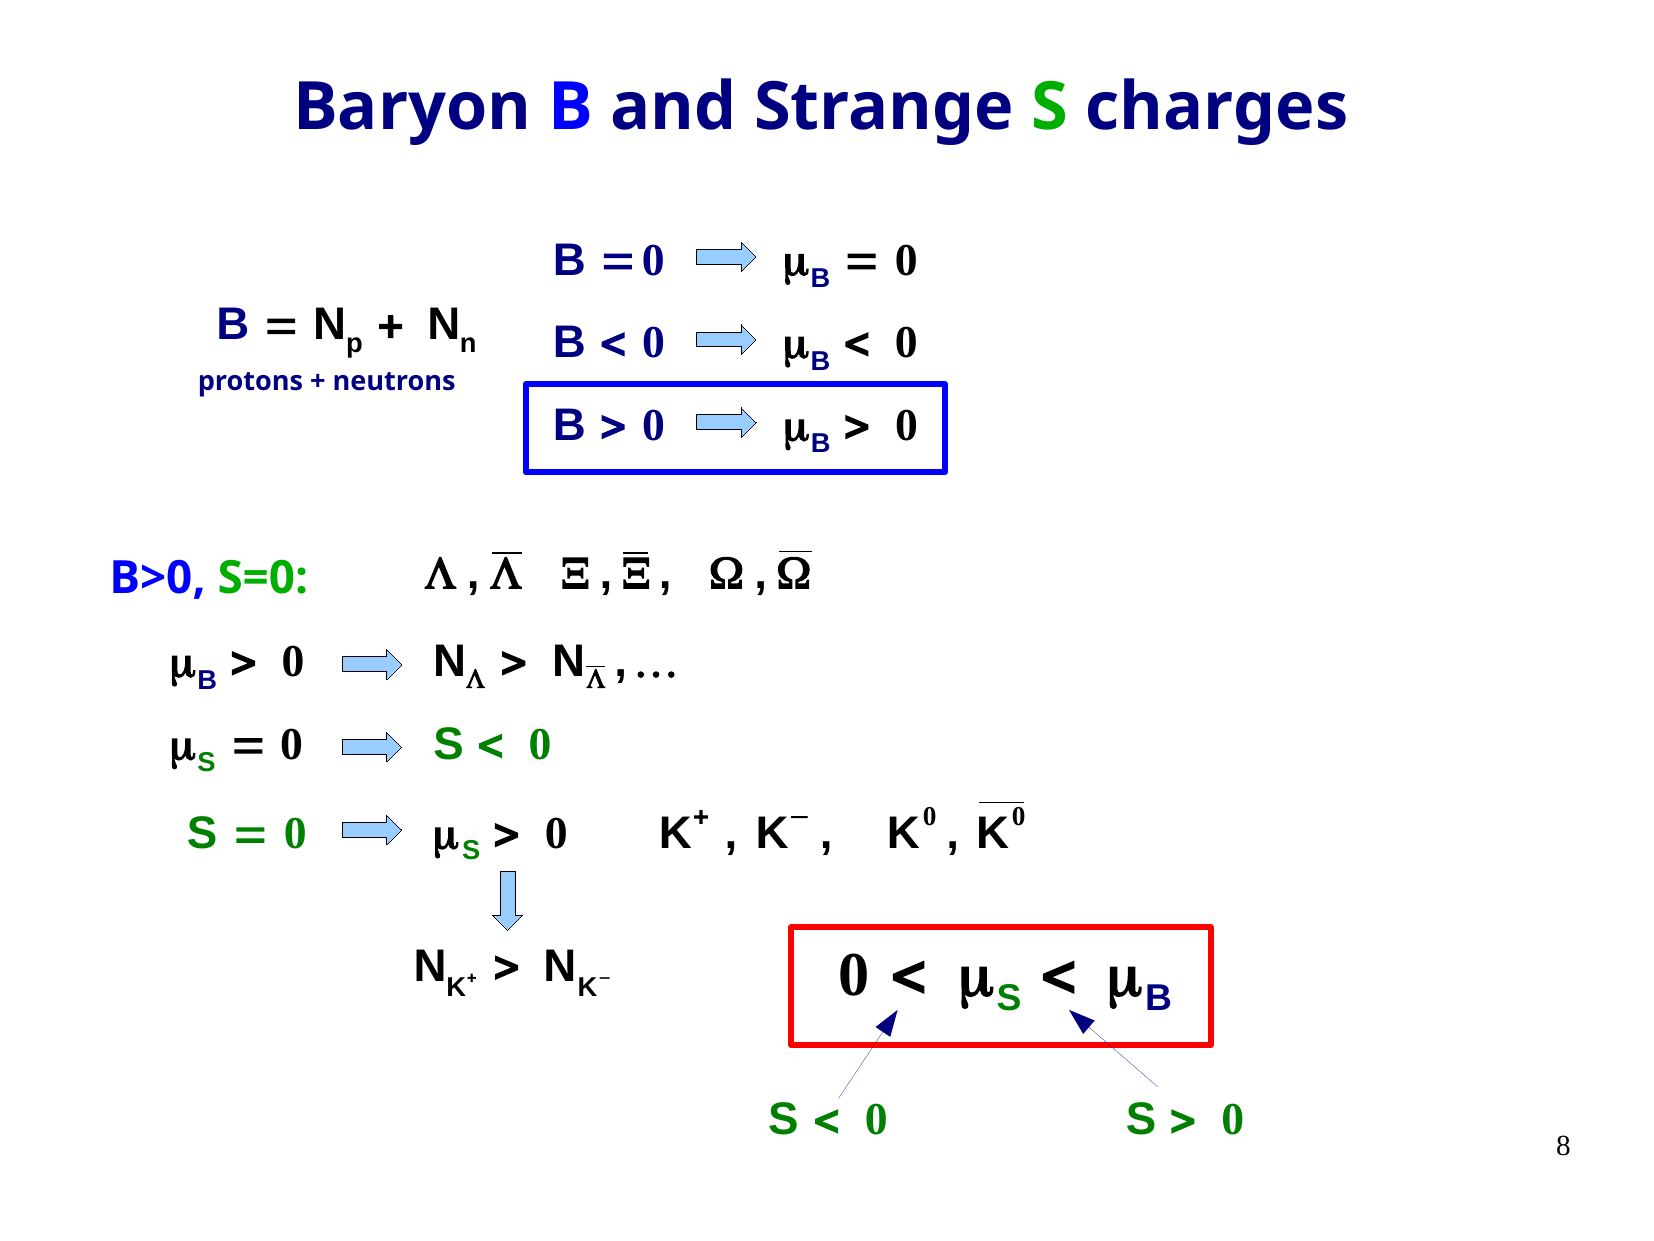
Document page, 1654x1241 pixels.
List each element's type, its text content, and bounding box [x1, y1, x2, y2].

chart [407, 938, 617, 1003]
chart [832, 939, 1179, 1021]
text_box [342, 649, 402, 680]
text_box [342, 732, 402, 762]
text_box [696, 242, 756, 272]
title Baryon B and Strange S charges [76, 0, 1565, 207]
text_box B>0, S=0: [94, 537, 387, 608]
text_box [492, 871, 523, 931]
text_box [696, 324, 756, 355]
chart [210, 297, 484, 358]
text_box [696, 407, 757, 438]
chart [761, 1092, 1250, 1146]
chart [546, 398, 925, 459]
text_box protons + neutrons [183, 354, 508, 403]
chart [162, 717, 558, 778]
chart [546, 315, 925, 376]
chart [162, 634, 685, 695]
chart [180, 800, 1032, 866]
text_box [342, 815, 402, 845]
chart [546, 232, 925, 293]
chart [416, 545, 820, 599]
